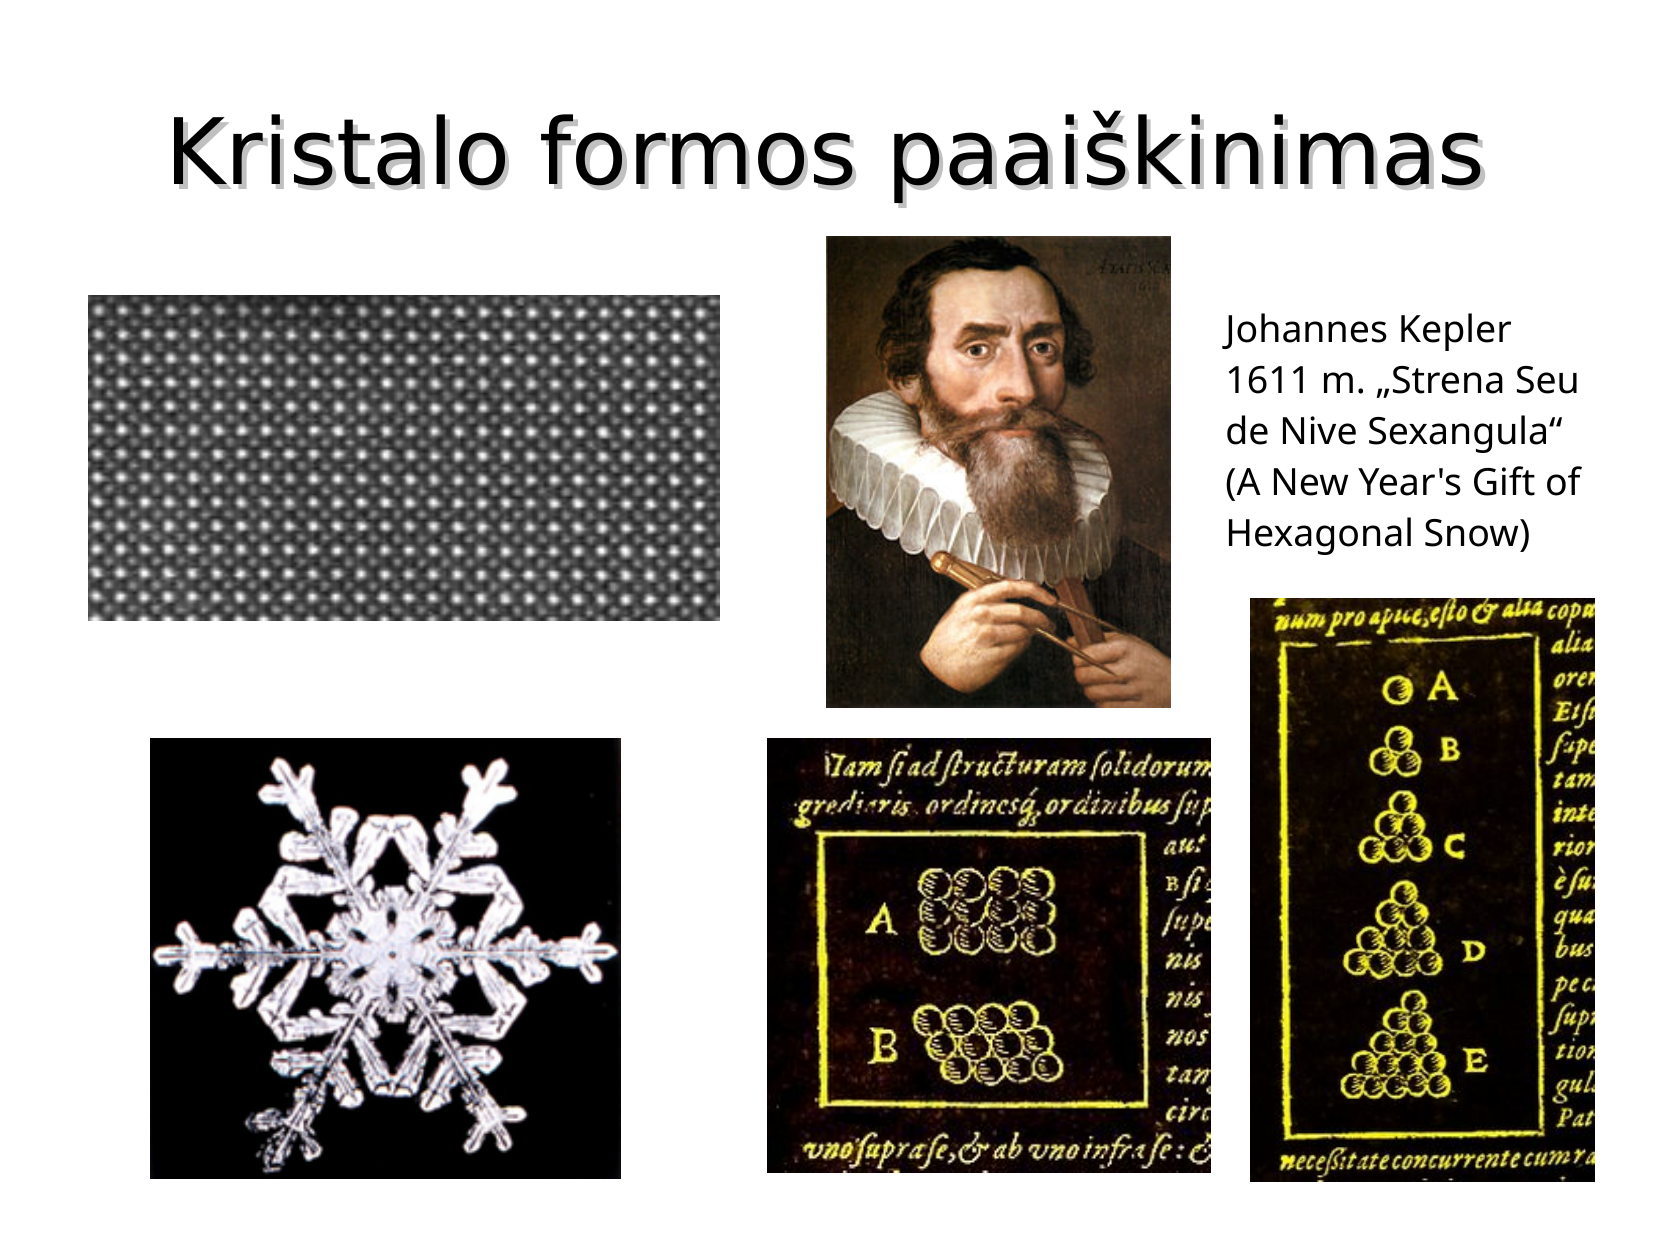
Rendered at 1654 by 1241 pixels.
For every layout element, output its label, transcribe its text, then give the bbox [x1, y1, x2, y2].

picture [826, 236, 1171, 709]
picture [767, 738, 1211, 1173]
title Kristalo formos paaiškinimas [82, 49, 1571, 257]
text_box Johannes Kepler 1611 m. „Strena Seu de Nive Sexangula“ (A New Year's Gift of Hexagonal Snow) [1210, 295, 1625, 538]
picture [150, 738, 621, 1179]
picture [1250, 598, 1595, 1182]
picture [88, 295, 720, 621]
